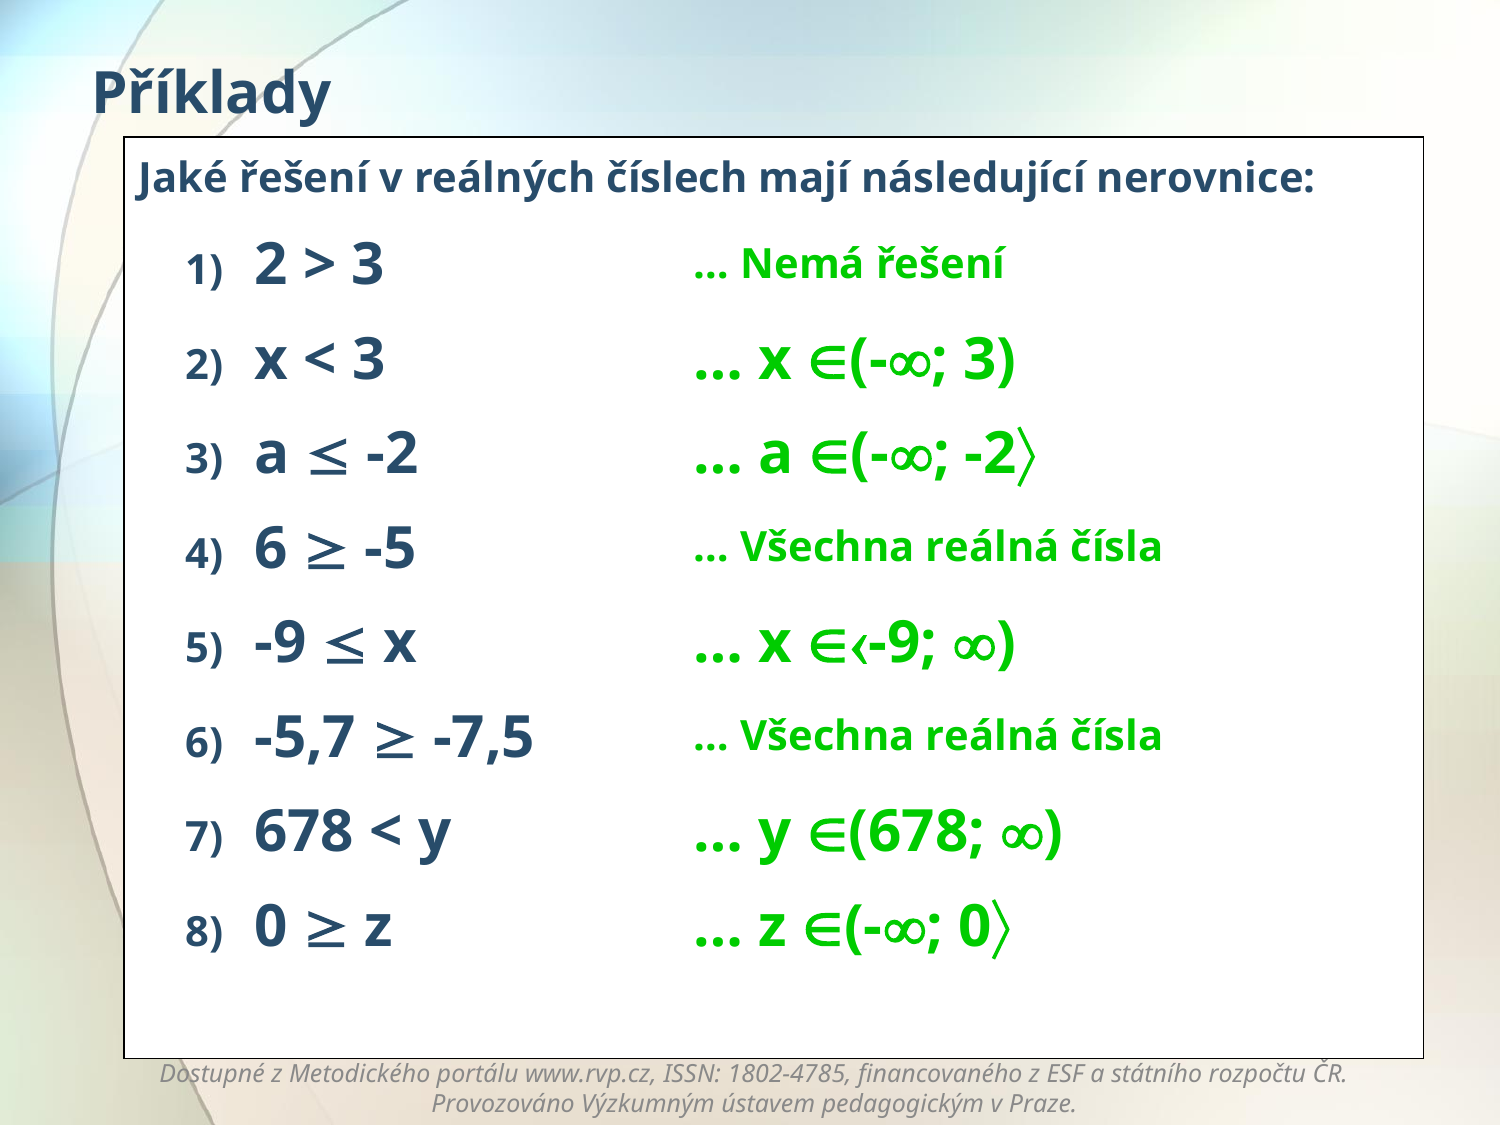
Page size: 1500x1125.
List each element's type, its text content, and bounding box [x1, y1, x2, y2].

text_box … a (-; -2 [679, 408, 1095, 492]
text_box … x -9; ) [679, 597, 1095, 681]
text_box … y (678; ) [679, 786, 1144, 870]
text_box 6) -5,7  -7,5 [171, 692, 621, 776]
text_box 8) 0  z [171, 881, 621, 965]
text_box [123, 137, 1424, 1059]
text_box … Všechna reálná čísla [679, 692, 1211, 776]
text_box … z (-; 0 [679, 881, 1144, 965]
text_box 5) -9  x [171, 597, 573, 681]
text_box … x (-; 3) [679, 314, 1095, 398]
text_box 4) 6  -5 [171, 503, 573, 587]
picture [0, 0, 1500, 1125]
text_box 1) 2 > 3 [171, 219, 573, 303]
text_box … Nemá řešení [679, 219, 1095, 303]
title Jaké řešení v reálných číslech mají následující nerovnice: [123, 139, 1400, 215]
text_box Příklady [76, 42, 1402, 138]
text_box 3) a  -2 [171, 408, 573, 492]
text_box … Všechna reálná čísla [679, 503, 1223, 587]
text_box 7) 678 < y [171, 786, 621, 870]
text_box 2) x < 3 [171, 314, 573, 398]
